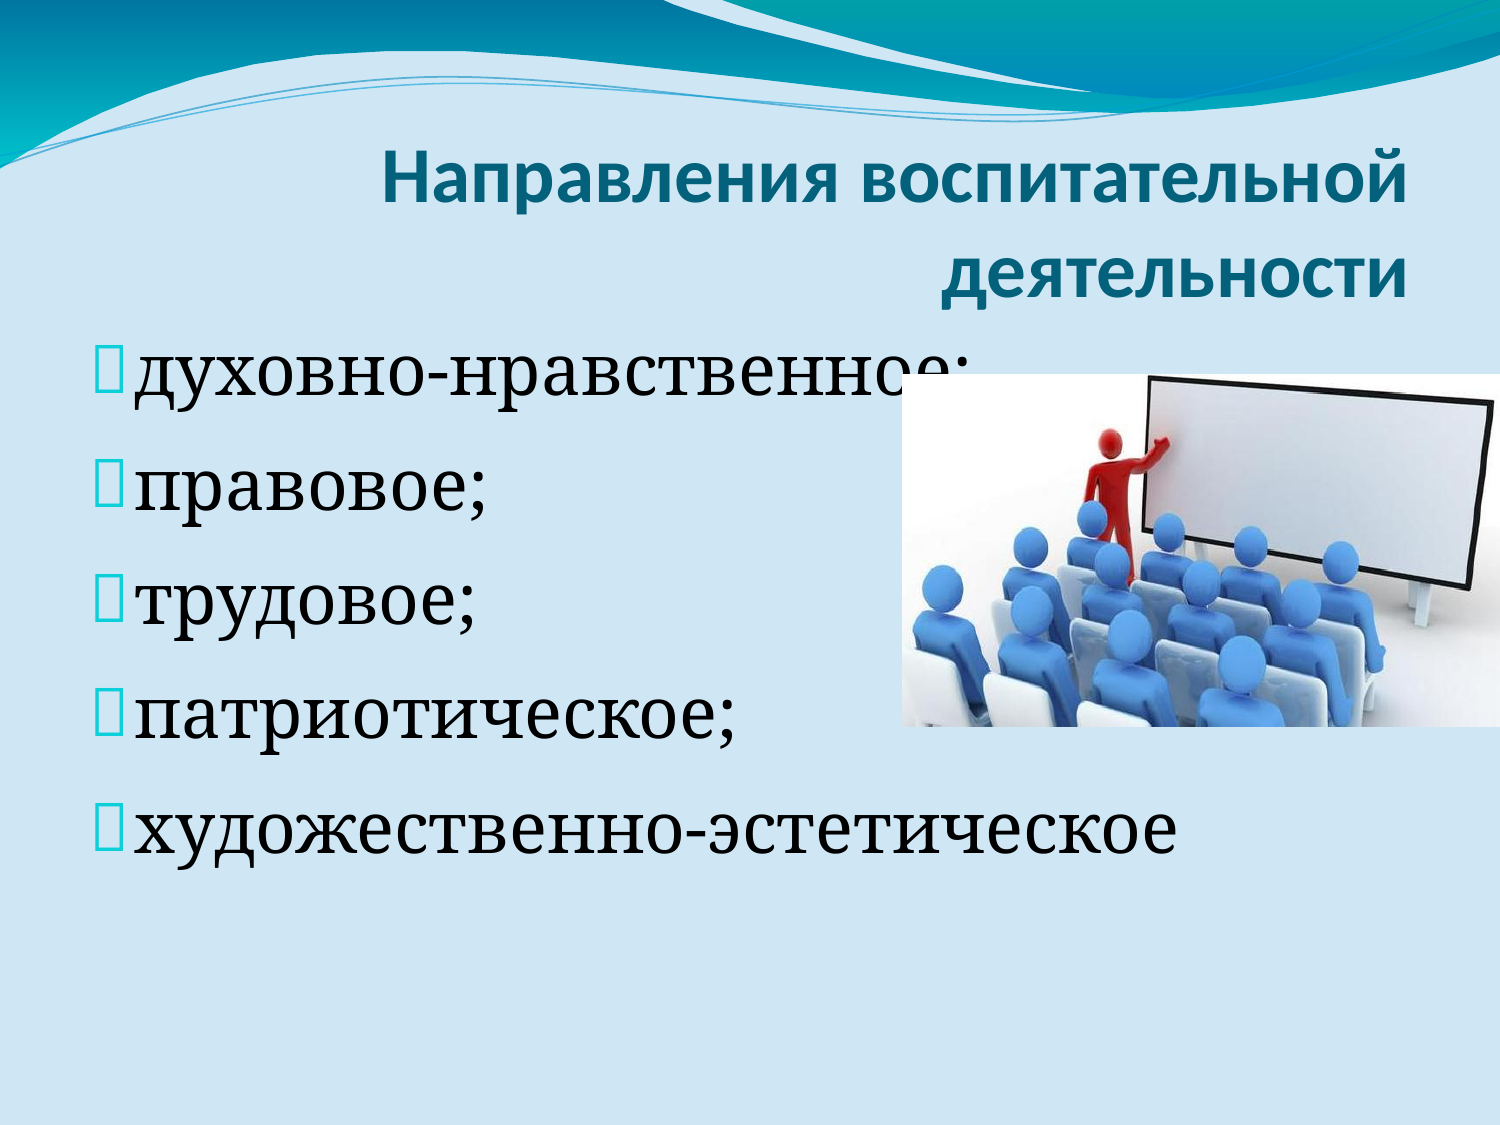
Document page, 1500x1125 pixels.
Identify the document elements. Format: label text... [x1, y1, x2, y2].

title Направления воспитательной деятельности [75, 115, 1425, 303]
picture [902, 374, 1500, 727]
list духовно-нравственное; правовое; трудовое; патриотическое; художественно-эстетическое [75, 317, 1425, 1038]
